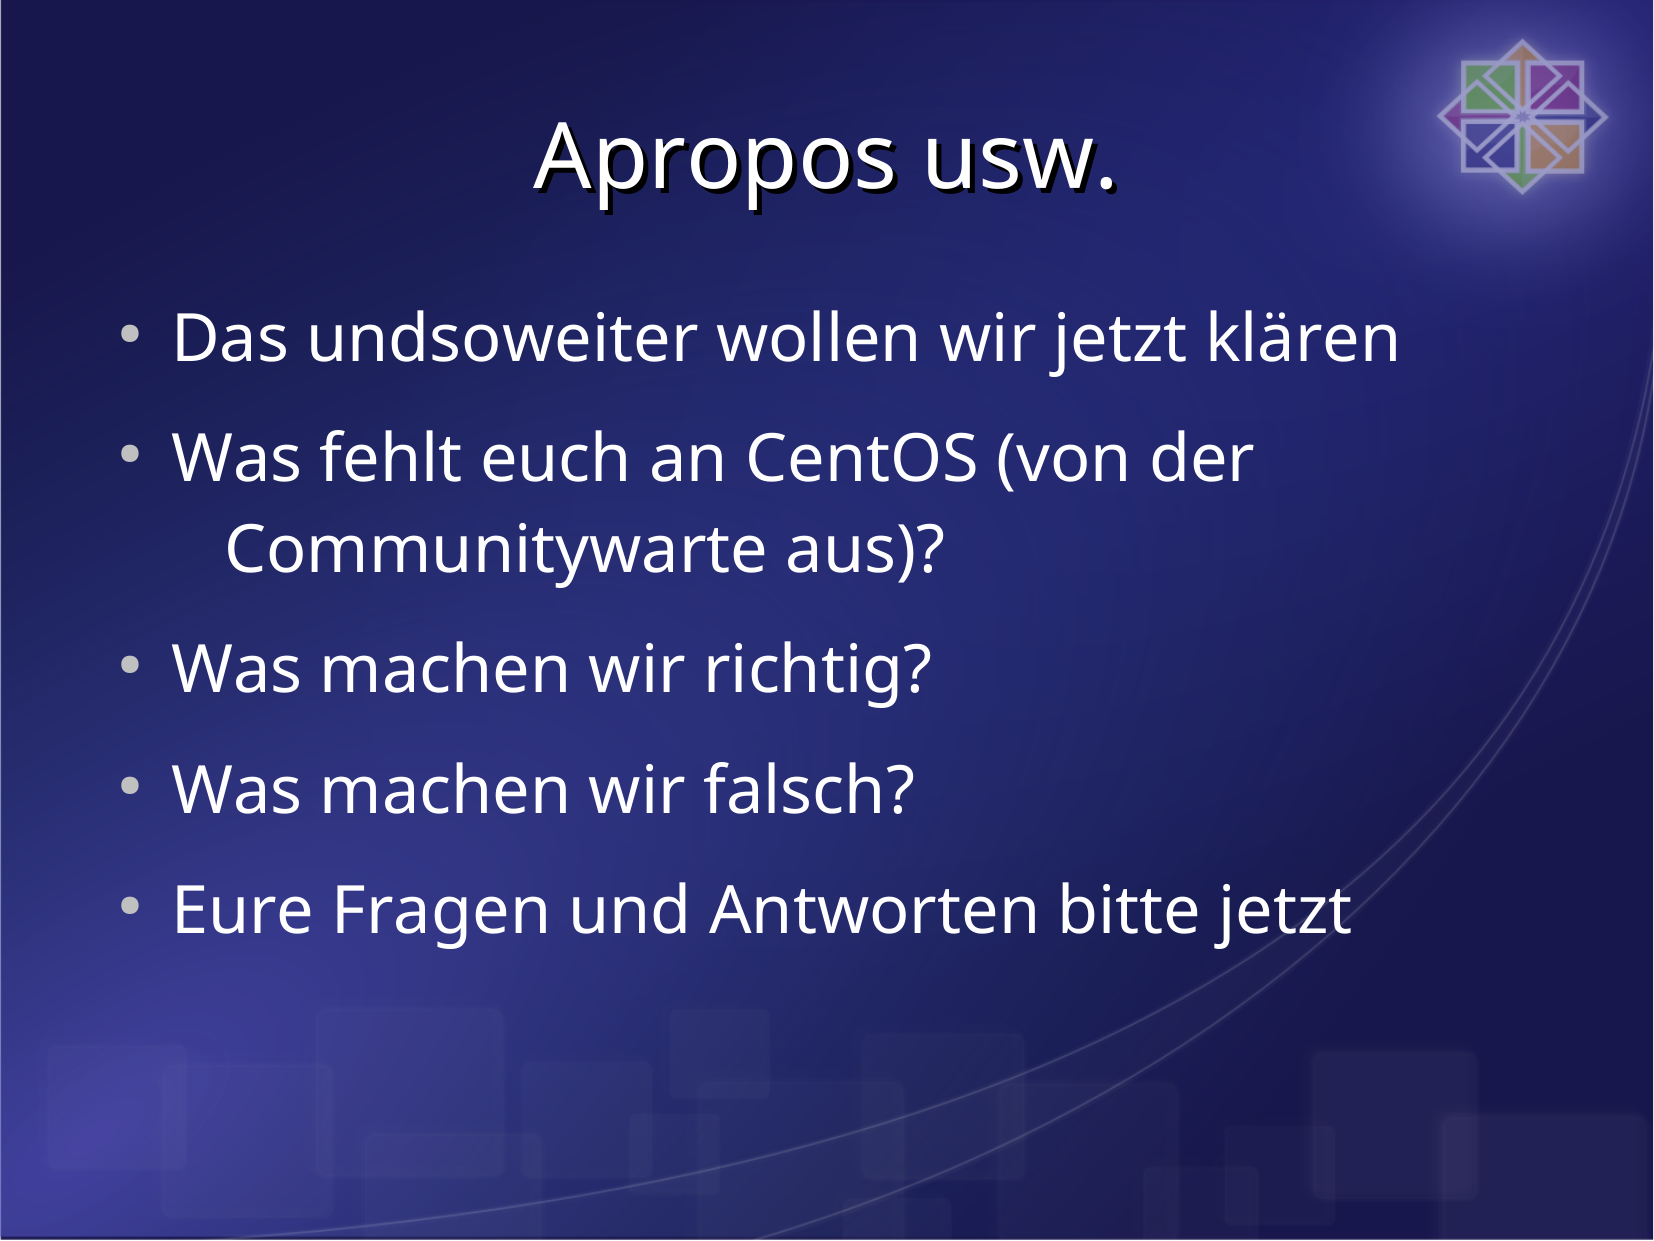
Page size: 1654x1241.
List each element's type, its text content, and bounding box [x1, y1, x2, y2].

title Apropos usw. [82, 56, 1571, 250]
picture [0, 0, 1654, 1241]
list Das undsoweiter wollen wir jetzt klären Was fehlt euch an CentOS (von der Communitywarte aus)? Was machen wir richtig? Was machen wir falsch? Eure Fragen und Antworten bitte jetzt [82, 290, 1571, 1095]
